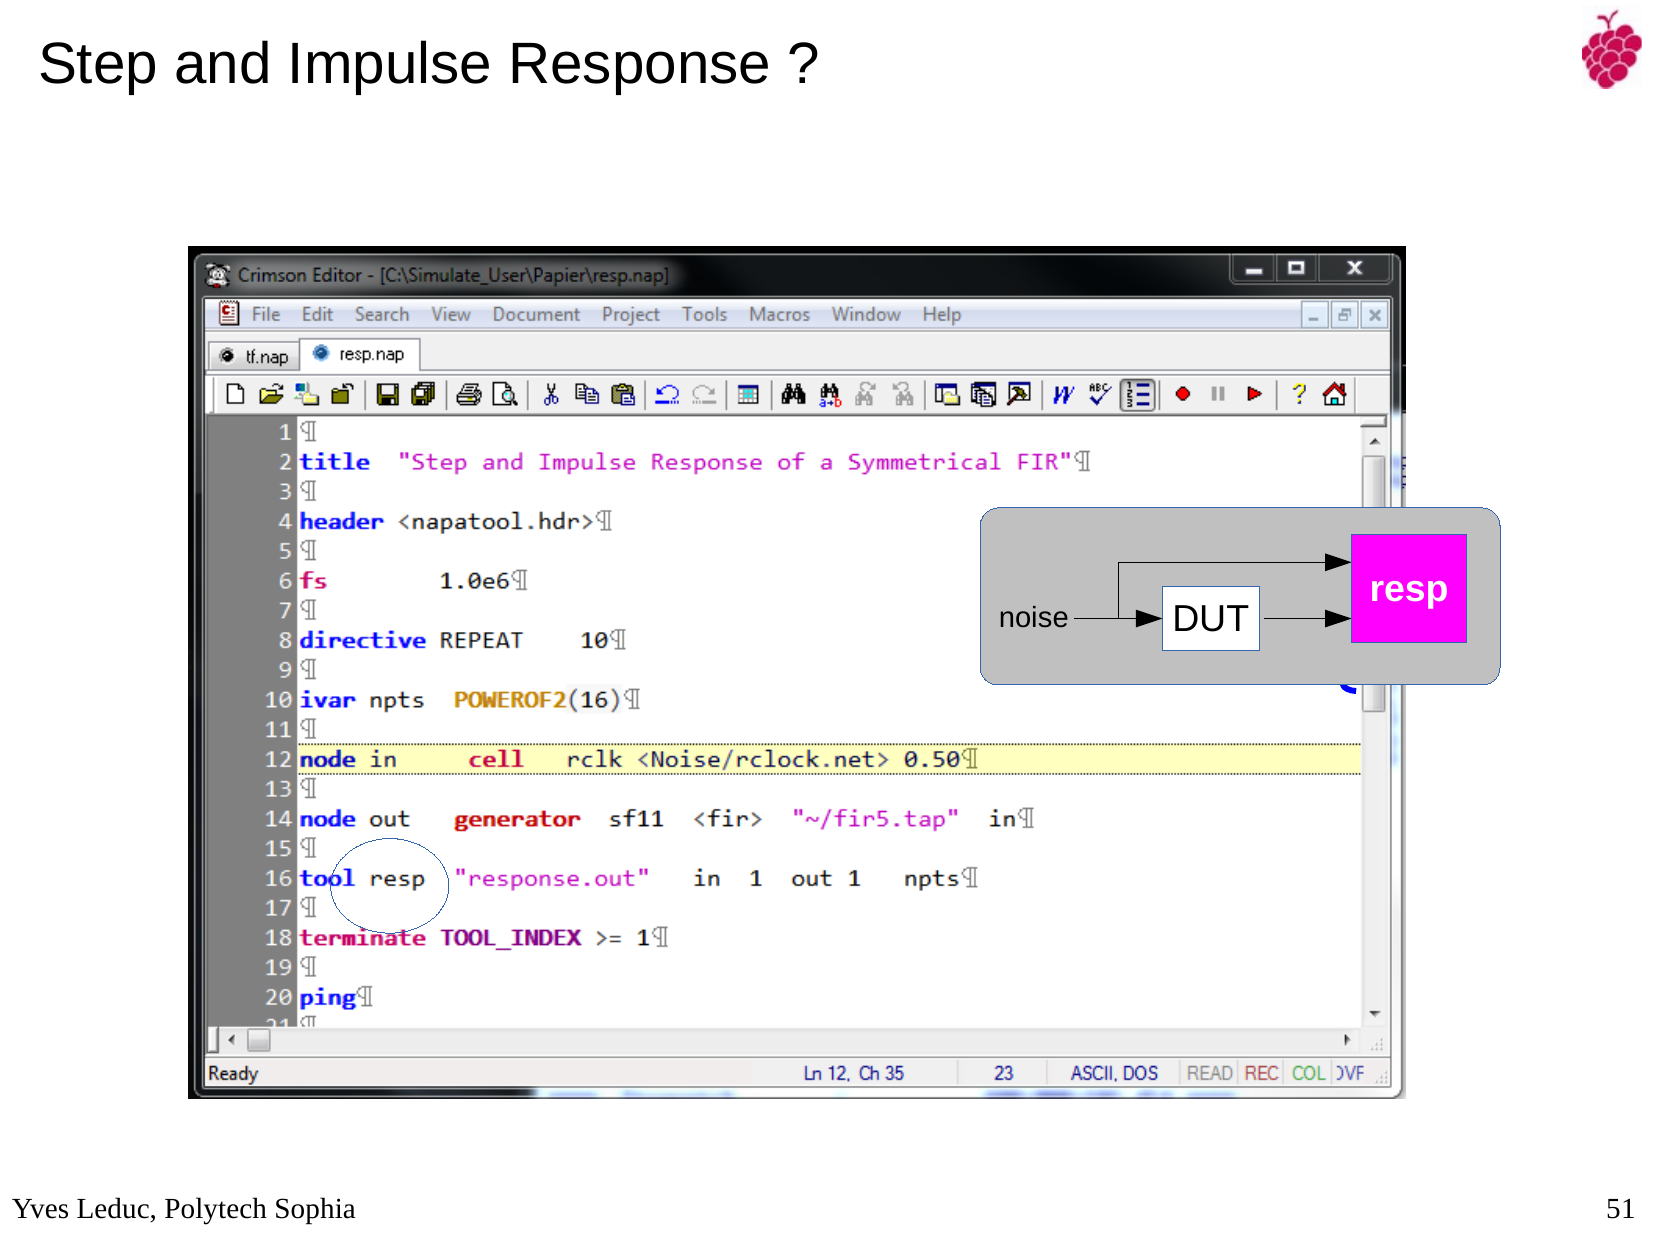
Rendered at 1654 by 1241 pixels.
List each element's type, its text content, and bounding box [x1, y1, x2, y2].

text_box Step and Impulse Response ? [23, 23, 1288, 104]
text_box noise [984, 594, 1104, 642]
text_box resp [1351, 534, 1467, 643]
picture [1582, 5, 1642, 89]
text_box [980, 507, 1501, 685]
picture [188, 246, 1406, 1099]
text_box DUT [1162, 586, 1260, 651]
